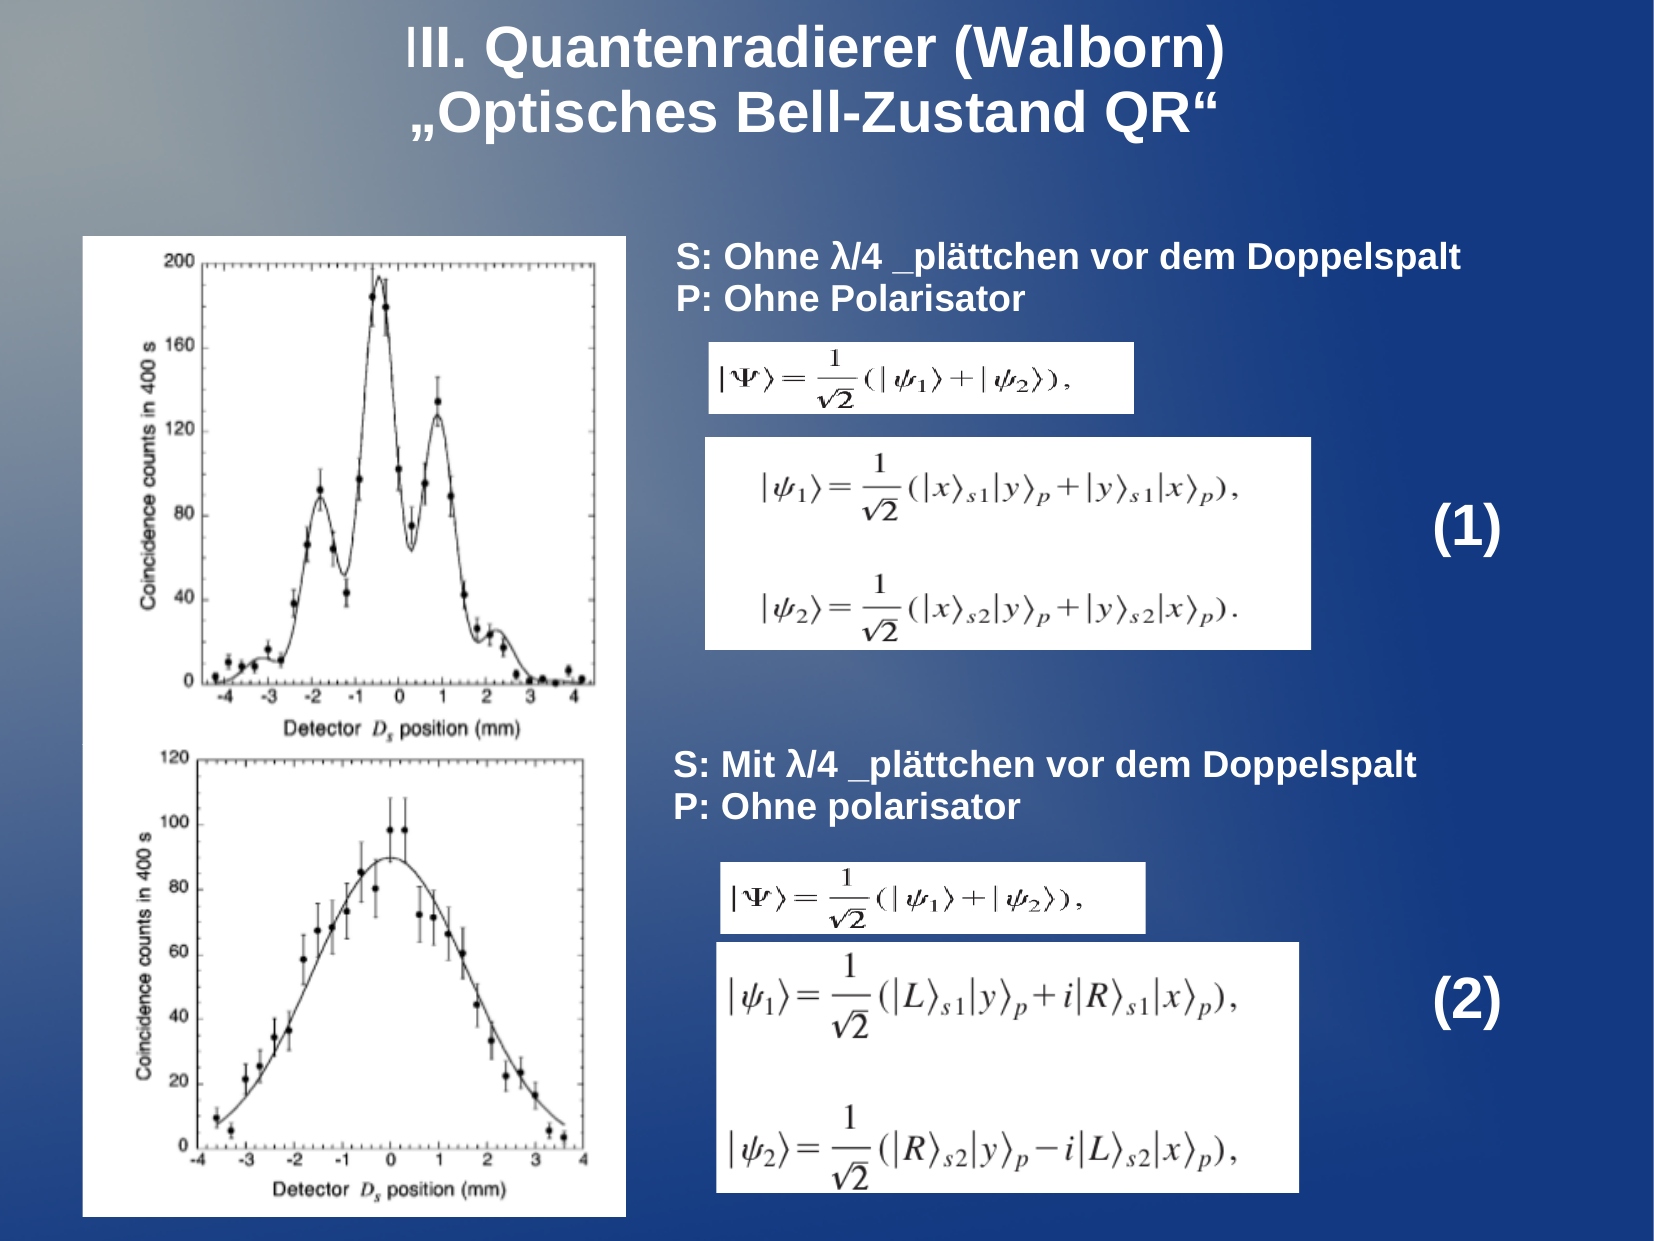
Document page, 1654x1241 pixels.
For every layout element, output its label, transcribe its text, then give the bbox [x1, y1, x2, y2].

picture [0, 0, 1654, 1241]
text_box S: Ohne λ/4 _plättchen vor dem Doppelspalt P: Ohne Polarisator [732, 224, 1406, 331]
text_box (1) [1417, 472, 1548, 579]
title III. Quantenradierer (Walborn) „Optisches Bell-Zustand QR“ [70, 5, 1560, 154]
text_box (2) [1417, 944, 1548, 1052]
text_box S: Mit λ/4 _plättchen vor dem Doppelspalt P: Ohne polarisator [708, 732, 1382, 839]
